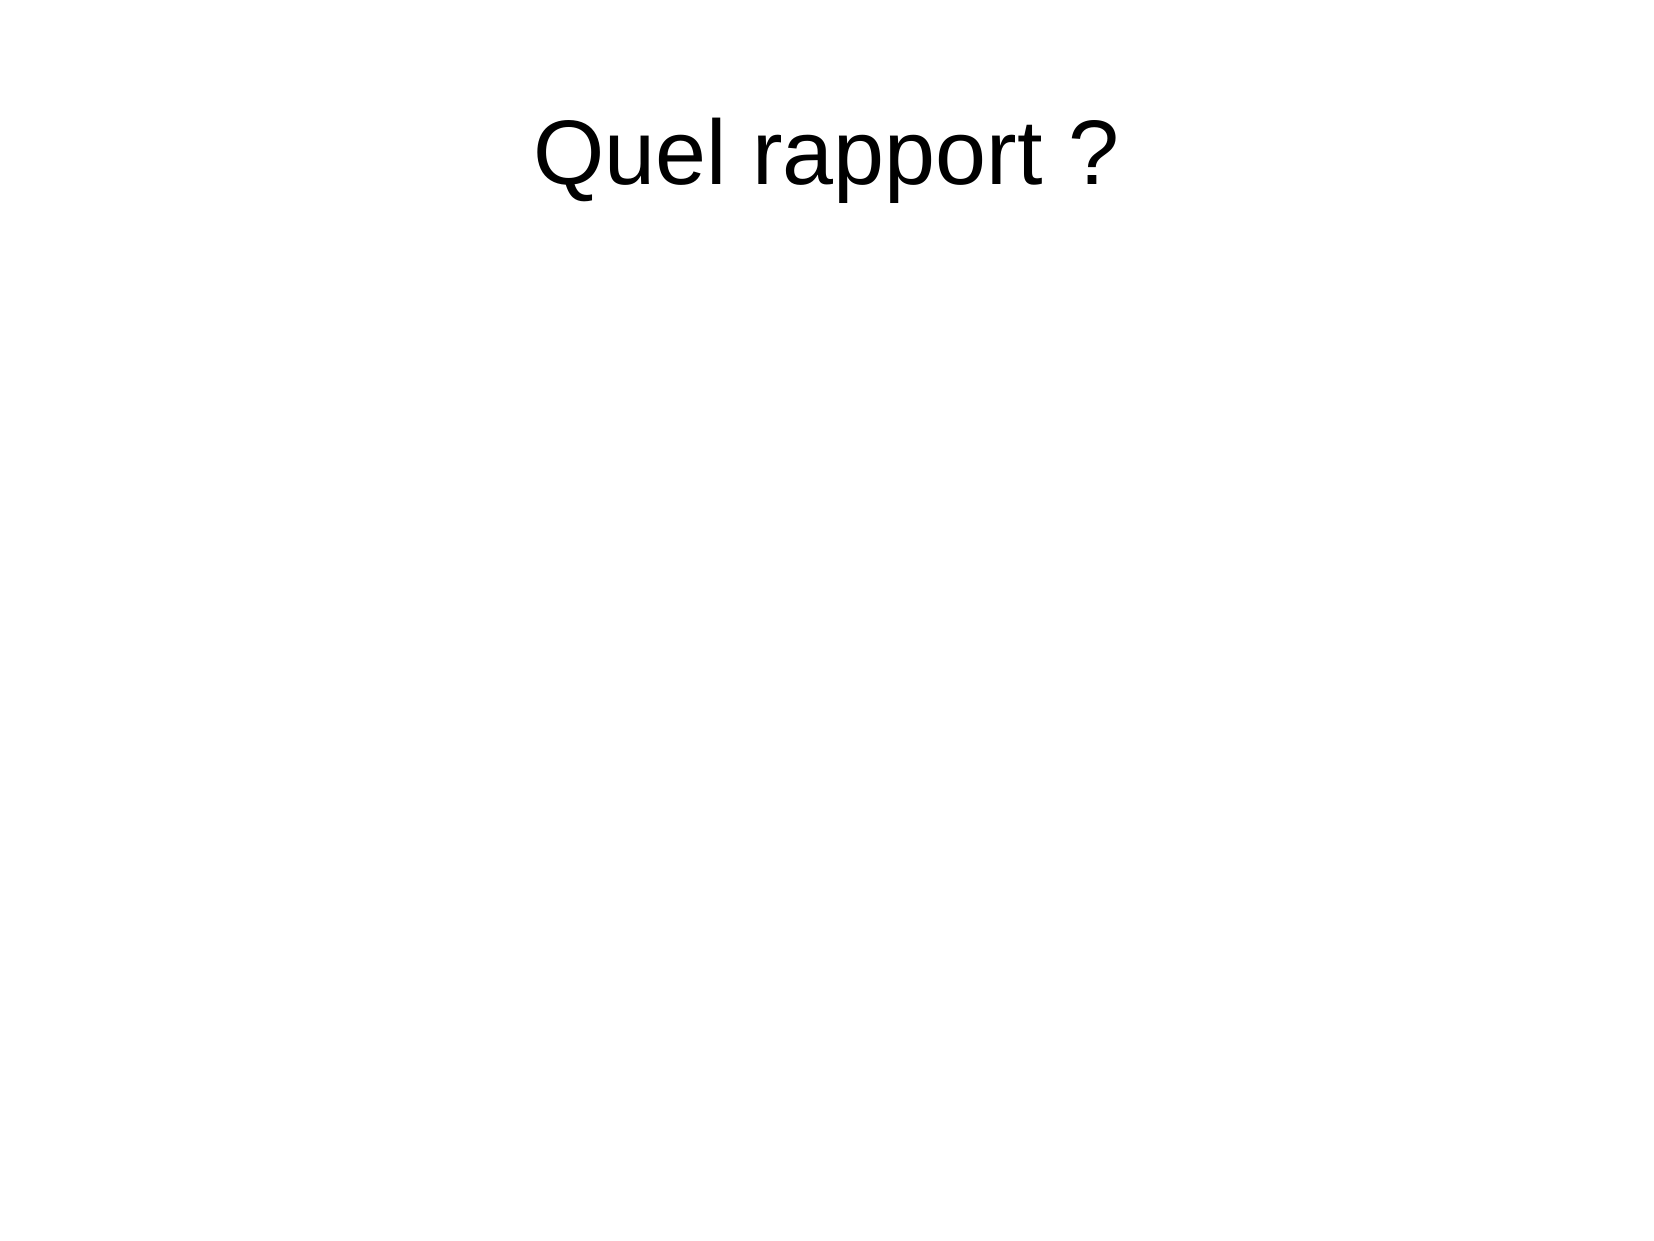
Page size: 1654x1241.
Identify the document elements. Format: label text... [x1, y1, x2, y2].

title Quel rapport ? [82, 49, 1571, 257]
